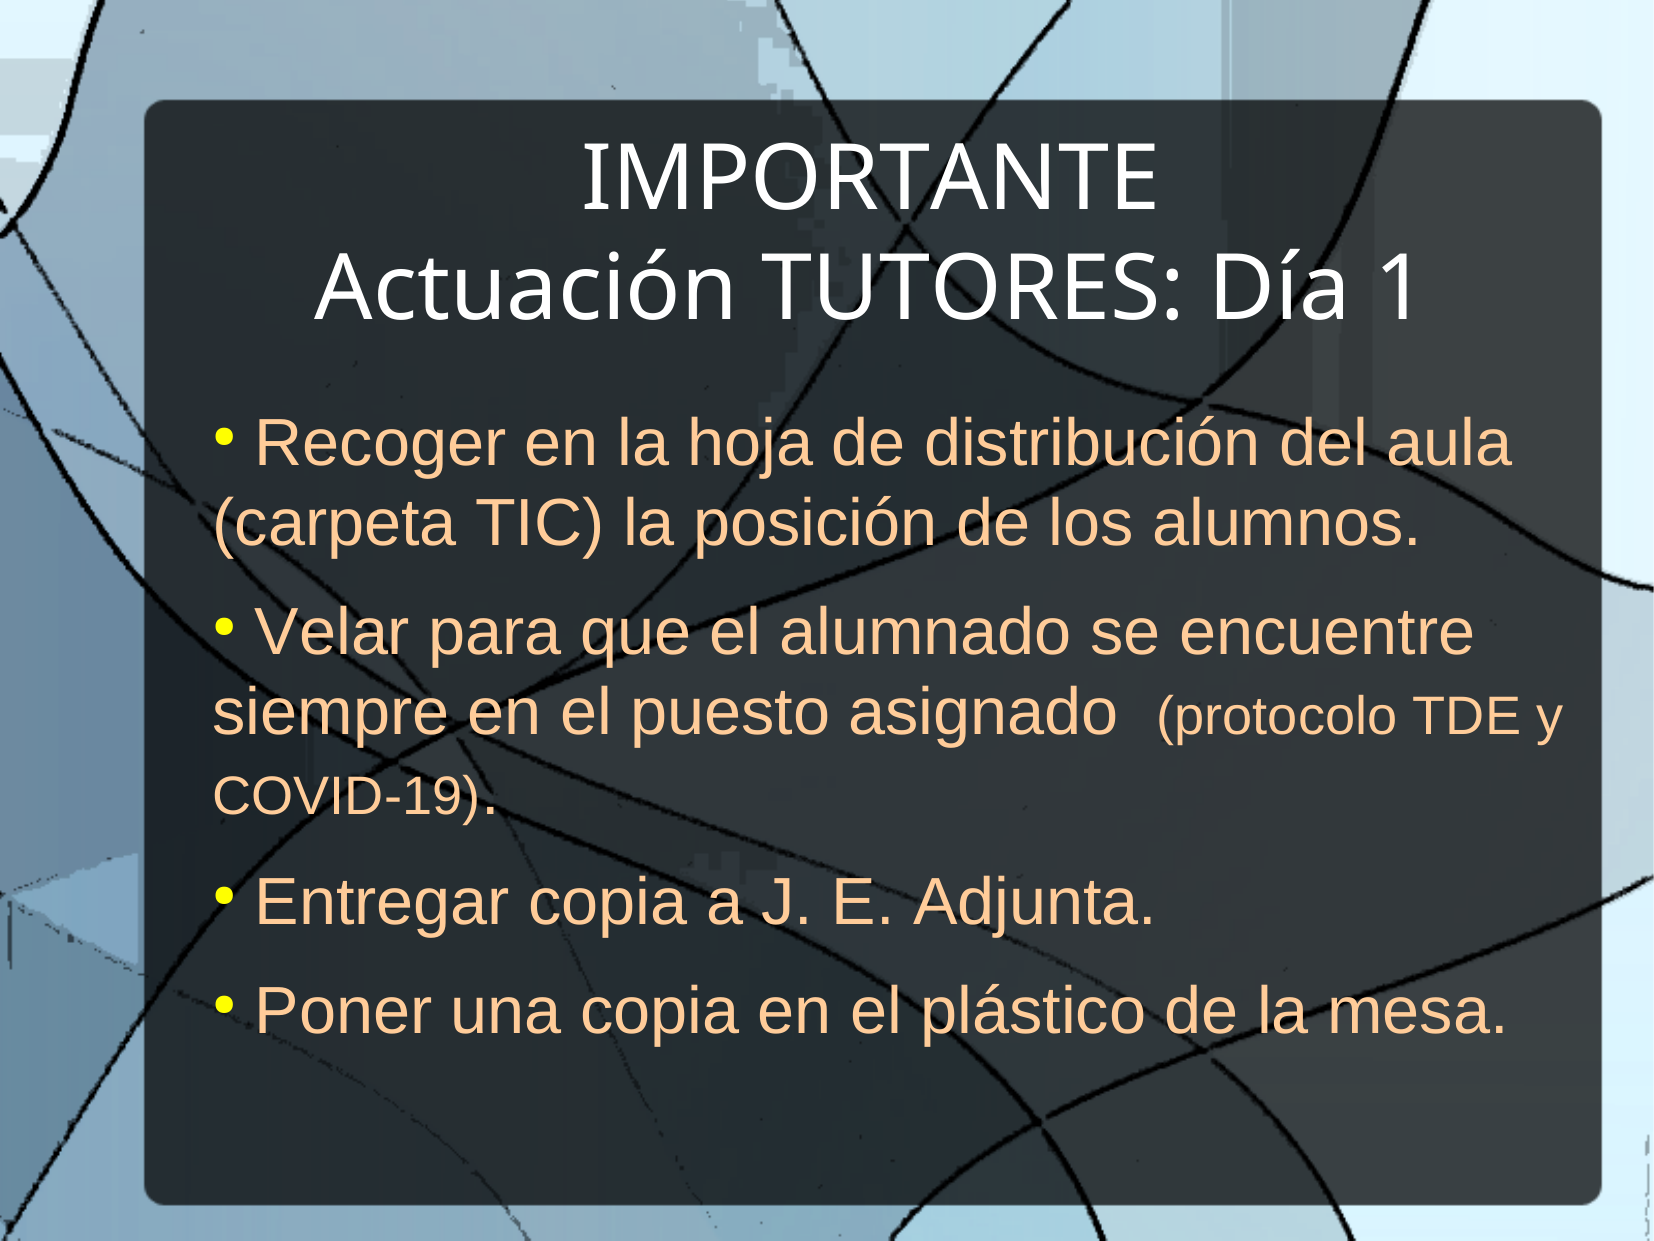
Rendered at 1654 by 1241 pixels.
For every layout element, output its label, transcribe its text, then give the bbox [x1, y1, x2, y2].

list Recoger en la hoja de distribución del aula (carpeta TIC) la posición de los alumnos. Velar para que el alumnado se encuentre siempre en el puesto asignado (protocolo TDE y COVID-19). Entregar copia a J. E. Adjunta. Poner una copia en el plástico de la mesa. [212, 354, 1577, 1146]
title IMPORTANTE Actuación TUTORES: Día 1 [159, 118, 1583, 331]
picture [0, 0, 1654, 1241]
